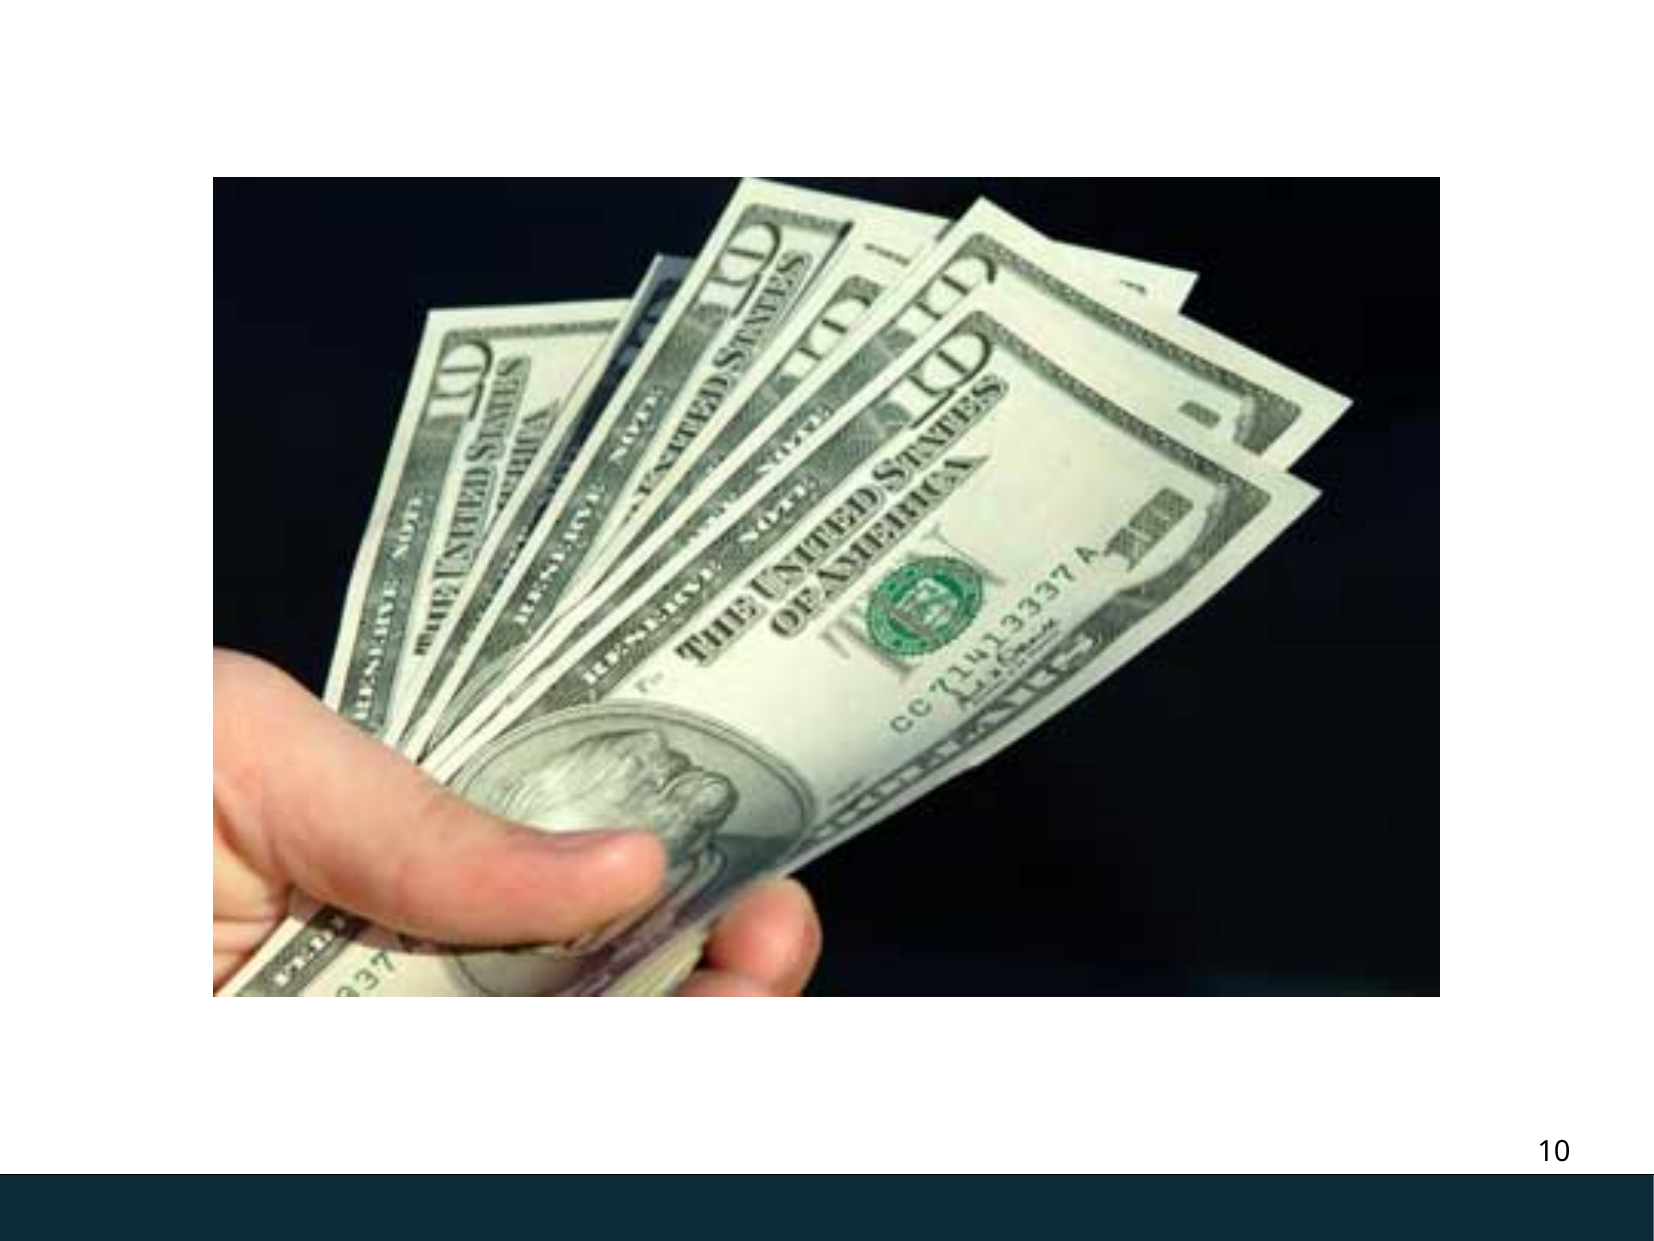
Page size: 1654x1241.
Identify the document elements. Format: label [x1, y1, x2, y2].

picture [213, 177, 1440, 997]
